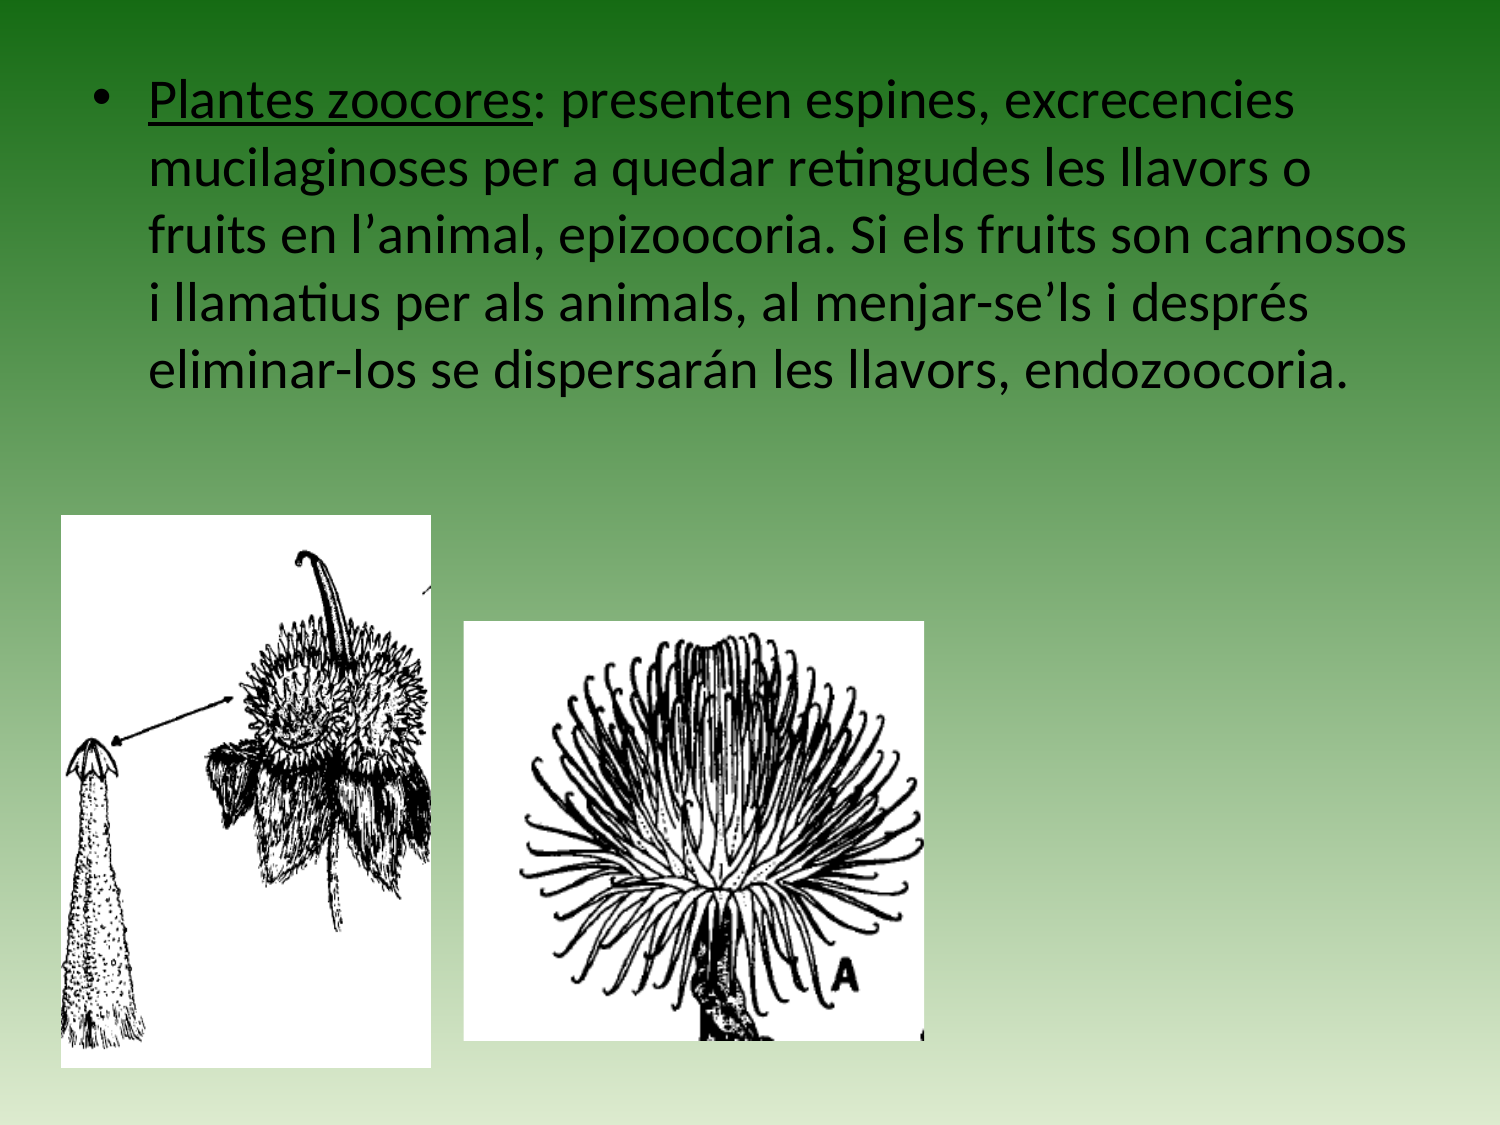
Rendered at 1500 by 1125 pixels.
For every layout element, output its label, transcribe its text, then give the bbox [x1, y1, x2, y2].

list Plantes zoocores: presenten espines, excrecencies mucilaginoses per a quedar retingudes les llavors o fruits en l’animal, epizoocoria. Si els fruits son carnosos i llamatius per als animals, al menjar-se’ls i després eliminar-los se dispersarán les llavors, endozoocoria. [76, 54, 1427, 421]
picture [61, 515, 431, 1069]
picture [463, 621, 925, 1041]
